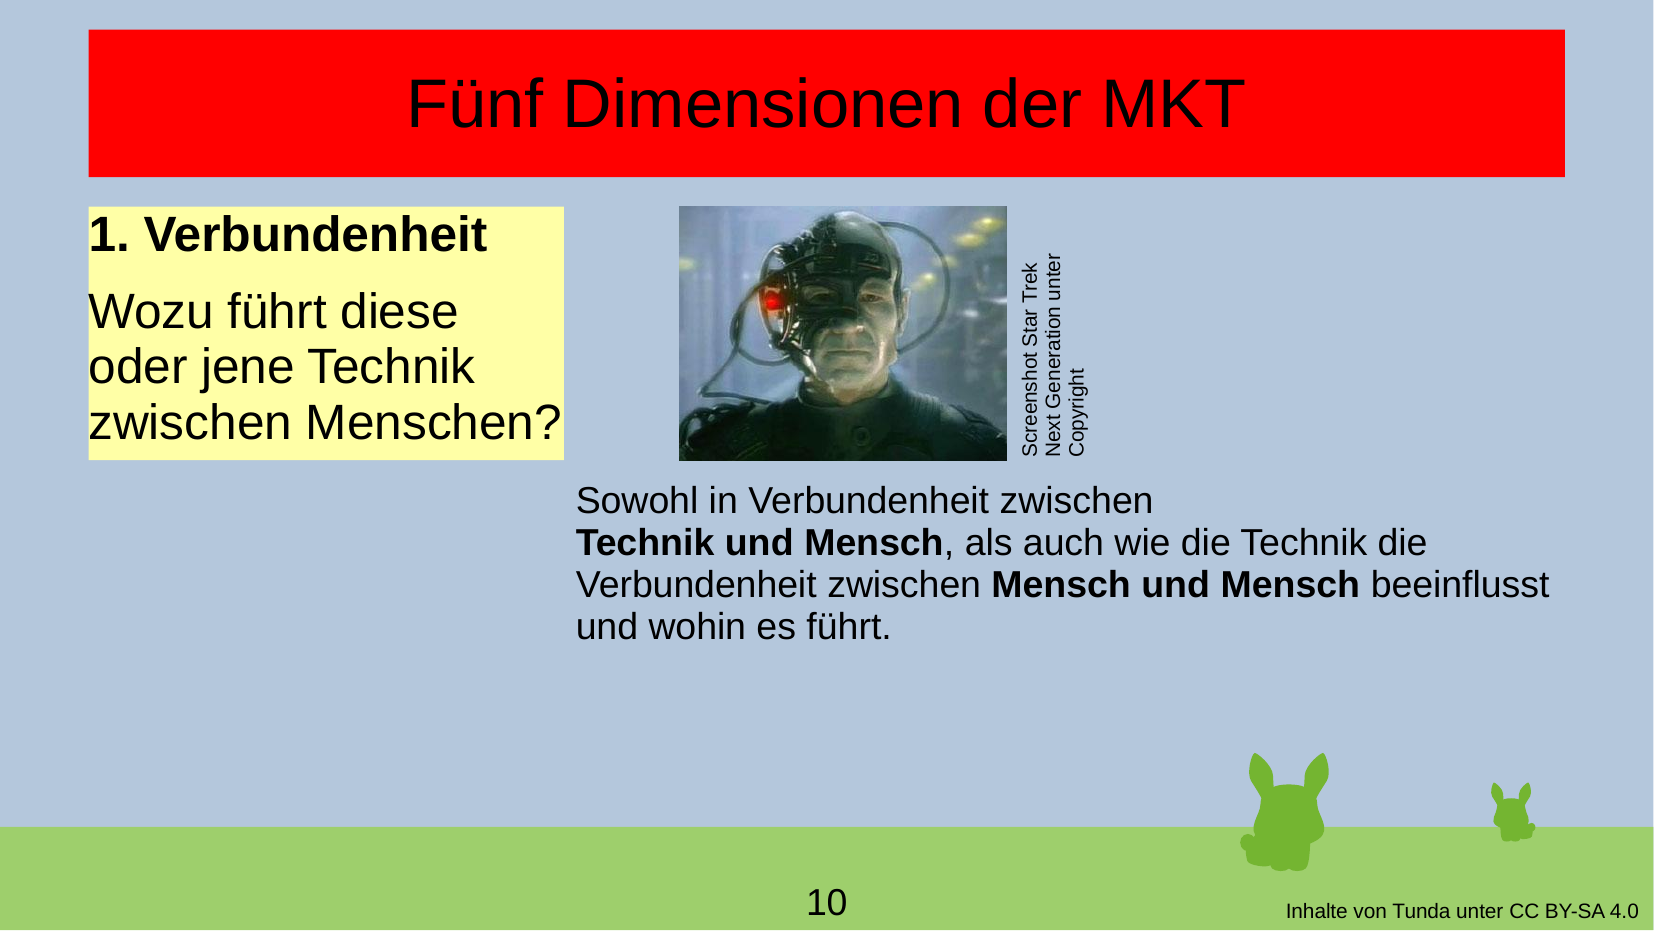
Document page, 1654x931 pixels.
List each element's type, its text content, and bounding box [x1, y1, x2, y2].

list 1. Verbundenheit Wozu führt diese oder jene Technik zwischen Menschen? [88, 206, 564, 461]
text_box Screenshot Star Trek Next Generation unter Copyright [1010, 206, 1152, 473]
text_box <Foliennummer> [259, 874, 944, 931]
text_box Inhalte von Tunda unter CC BY-SA 4.0 [944, 856, 1654, 931]
text_box Sowohl in Verbundenheit zwischen Technik und Mensch, als auch wie die Technik die Verbundenheit zwischen Mensch und Mensch beeinflusst und wohin es führt. [561, 472, 1565, 768]
picture [679, 206, 1007, 461]
title Fünf Dimensionen der MKT [88, 29, 1565, 178]
